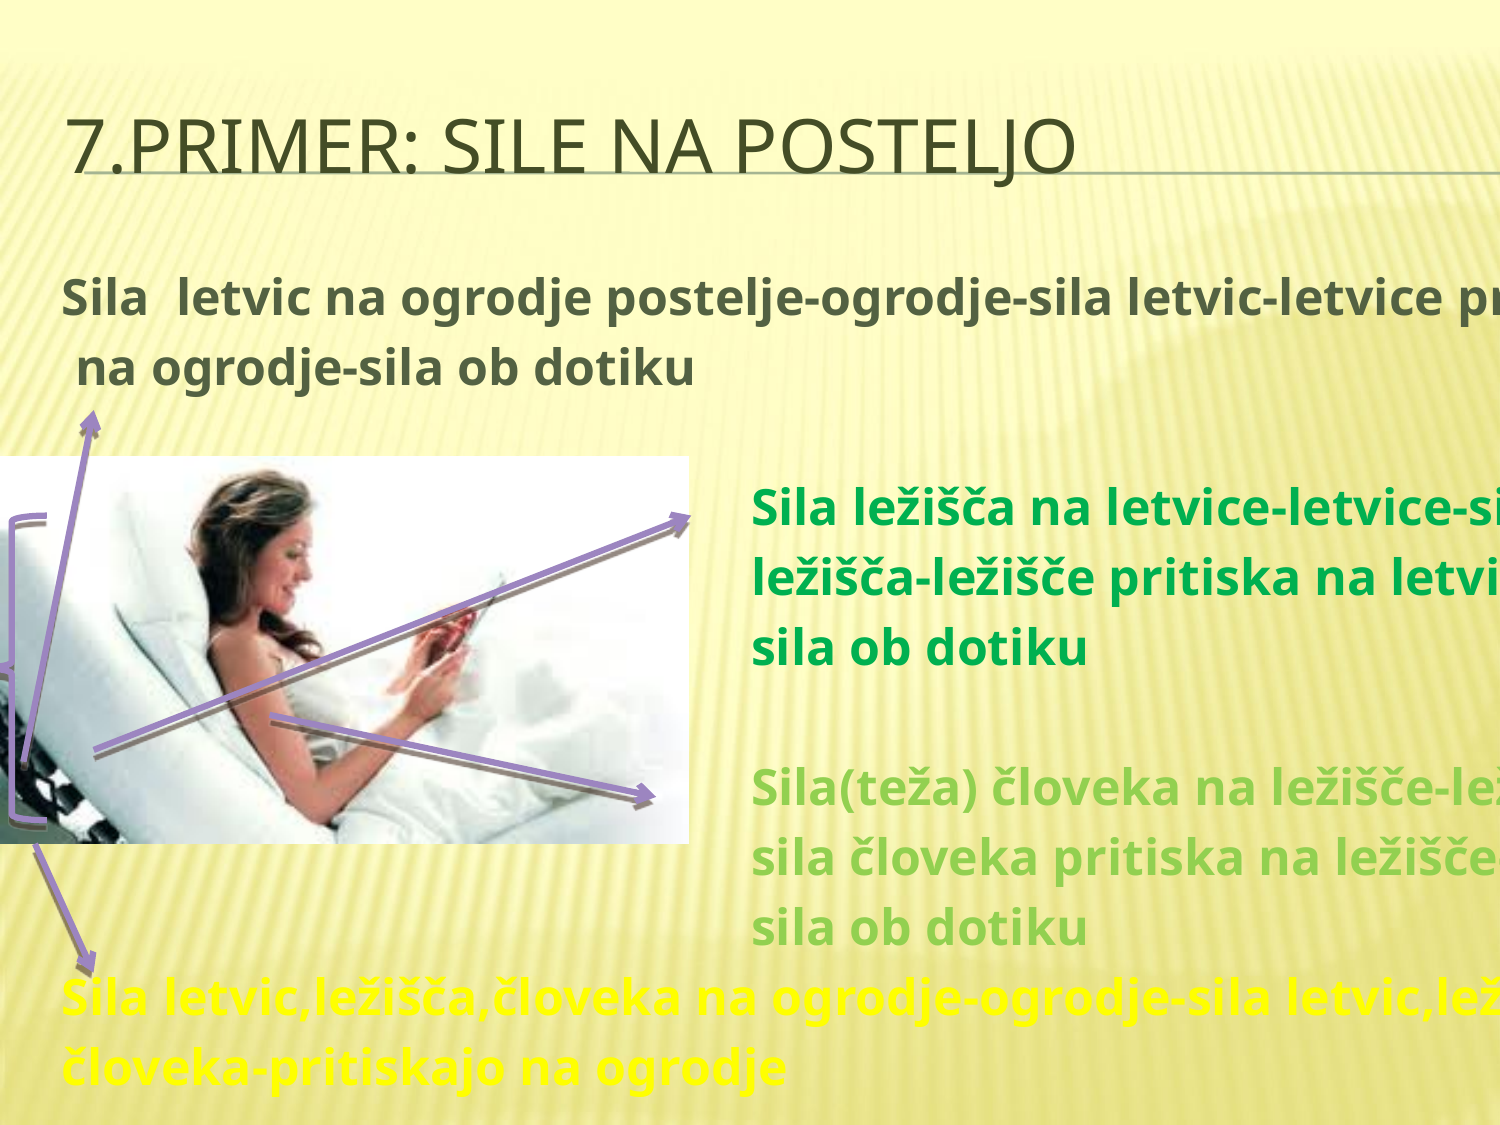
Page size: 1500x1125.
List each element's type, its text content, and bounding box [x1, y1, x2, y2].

list Sila letvic na ogrodje postelje-ogrodje-sila letvic-letvice pritiskajo na ogrodje-sila ob dotiku Sila ležišča na letvice-letvice-sila ležišča-ležišče pritiska na letvice- sila ob dotiku Sila(teža) človeka na ležišče-ležišče- sila človeka pritiska na ležišče- sila ob dotiku Sila letvic,ležišča,človeka na ogrodje-ogrodje-sila letvic,ležišča, človeka-pritiskajo na ogrodje [46, 257, 1500, 1125]
picture [0, 0, 1500, 1125]
title 7.primer: sile na posteljo [50, 75, 1475, 213]
